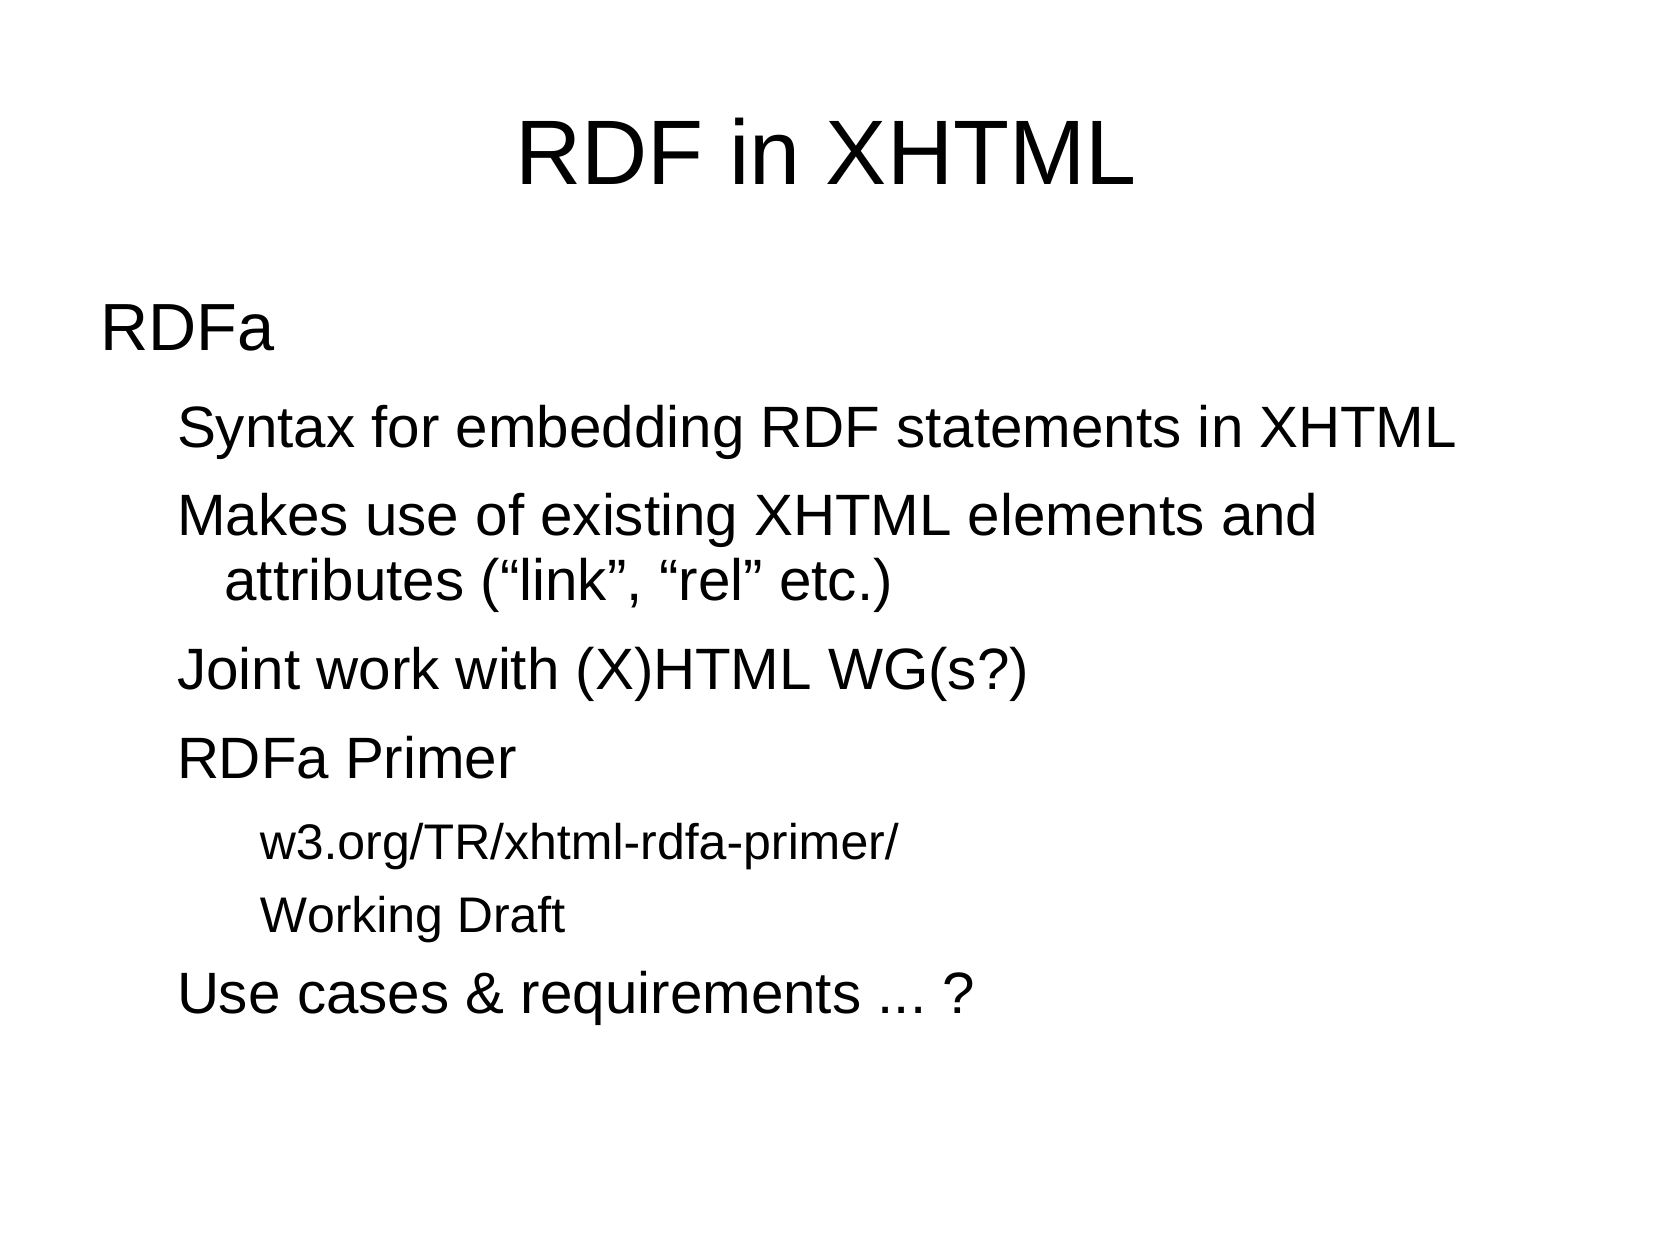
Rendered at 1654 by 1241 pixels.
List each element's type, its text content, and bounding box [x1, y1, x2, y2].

list RDFa Syntax for embedding RDF statements in XHTML Makes use of existing XHTML elements and attributes (“link”, “rel” etc.) Joint work with (X)HTML WG(s?) RDFa Primer w3.org/TR/xhtml-rdfa-primer/ Working Draft Use cases & requirements ... ? [82, 290, 1571, 1109]
title RDF in XHTML [82, 49, 1571, 257]
